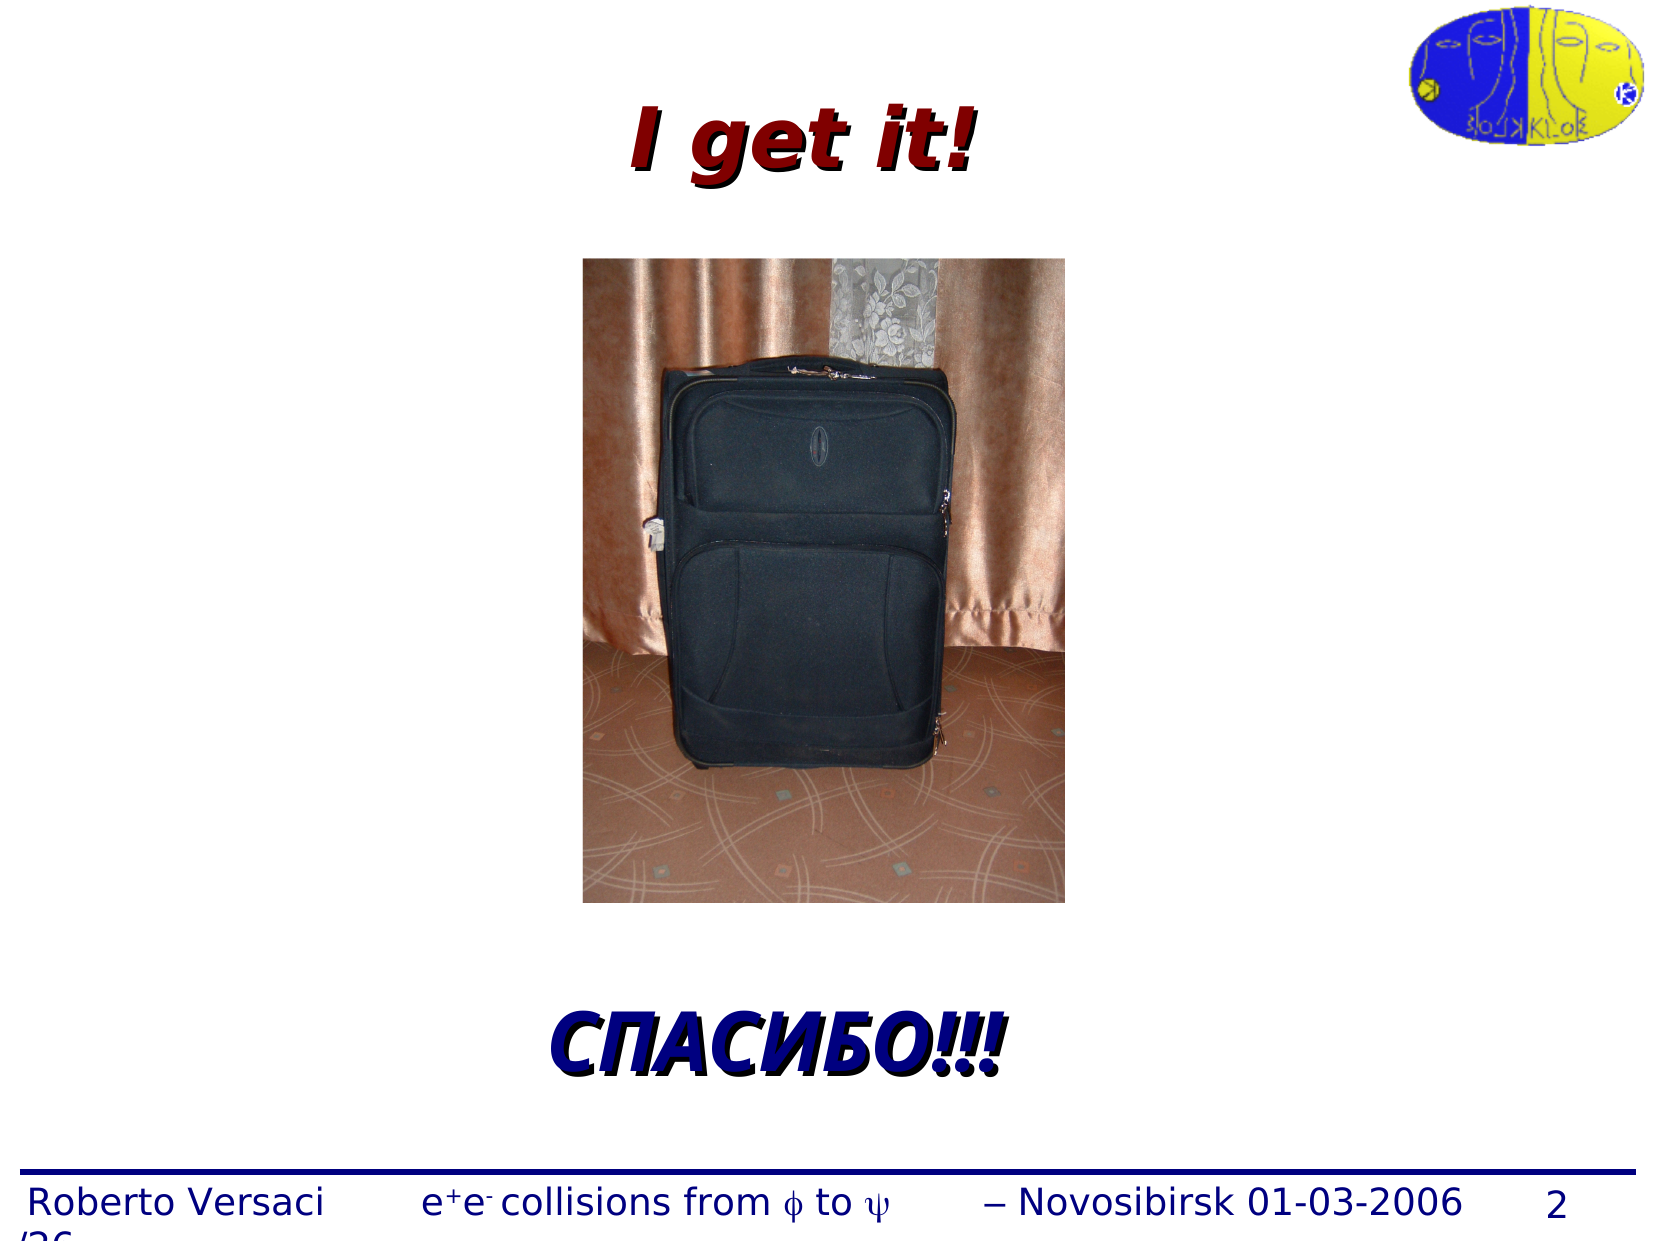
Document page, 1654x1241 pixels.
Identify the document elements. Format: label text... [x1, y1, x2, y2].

text_box I get it! [614, 82, 996, 195]
picture [582, 258, 1065, 903]
text_box СПАСИБО!!! [532, 975, 1126, 1121]
picture [1398, 0, 1654, 151]
